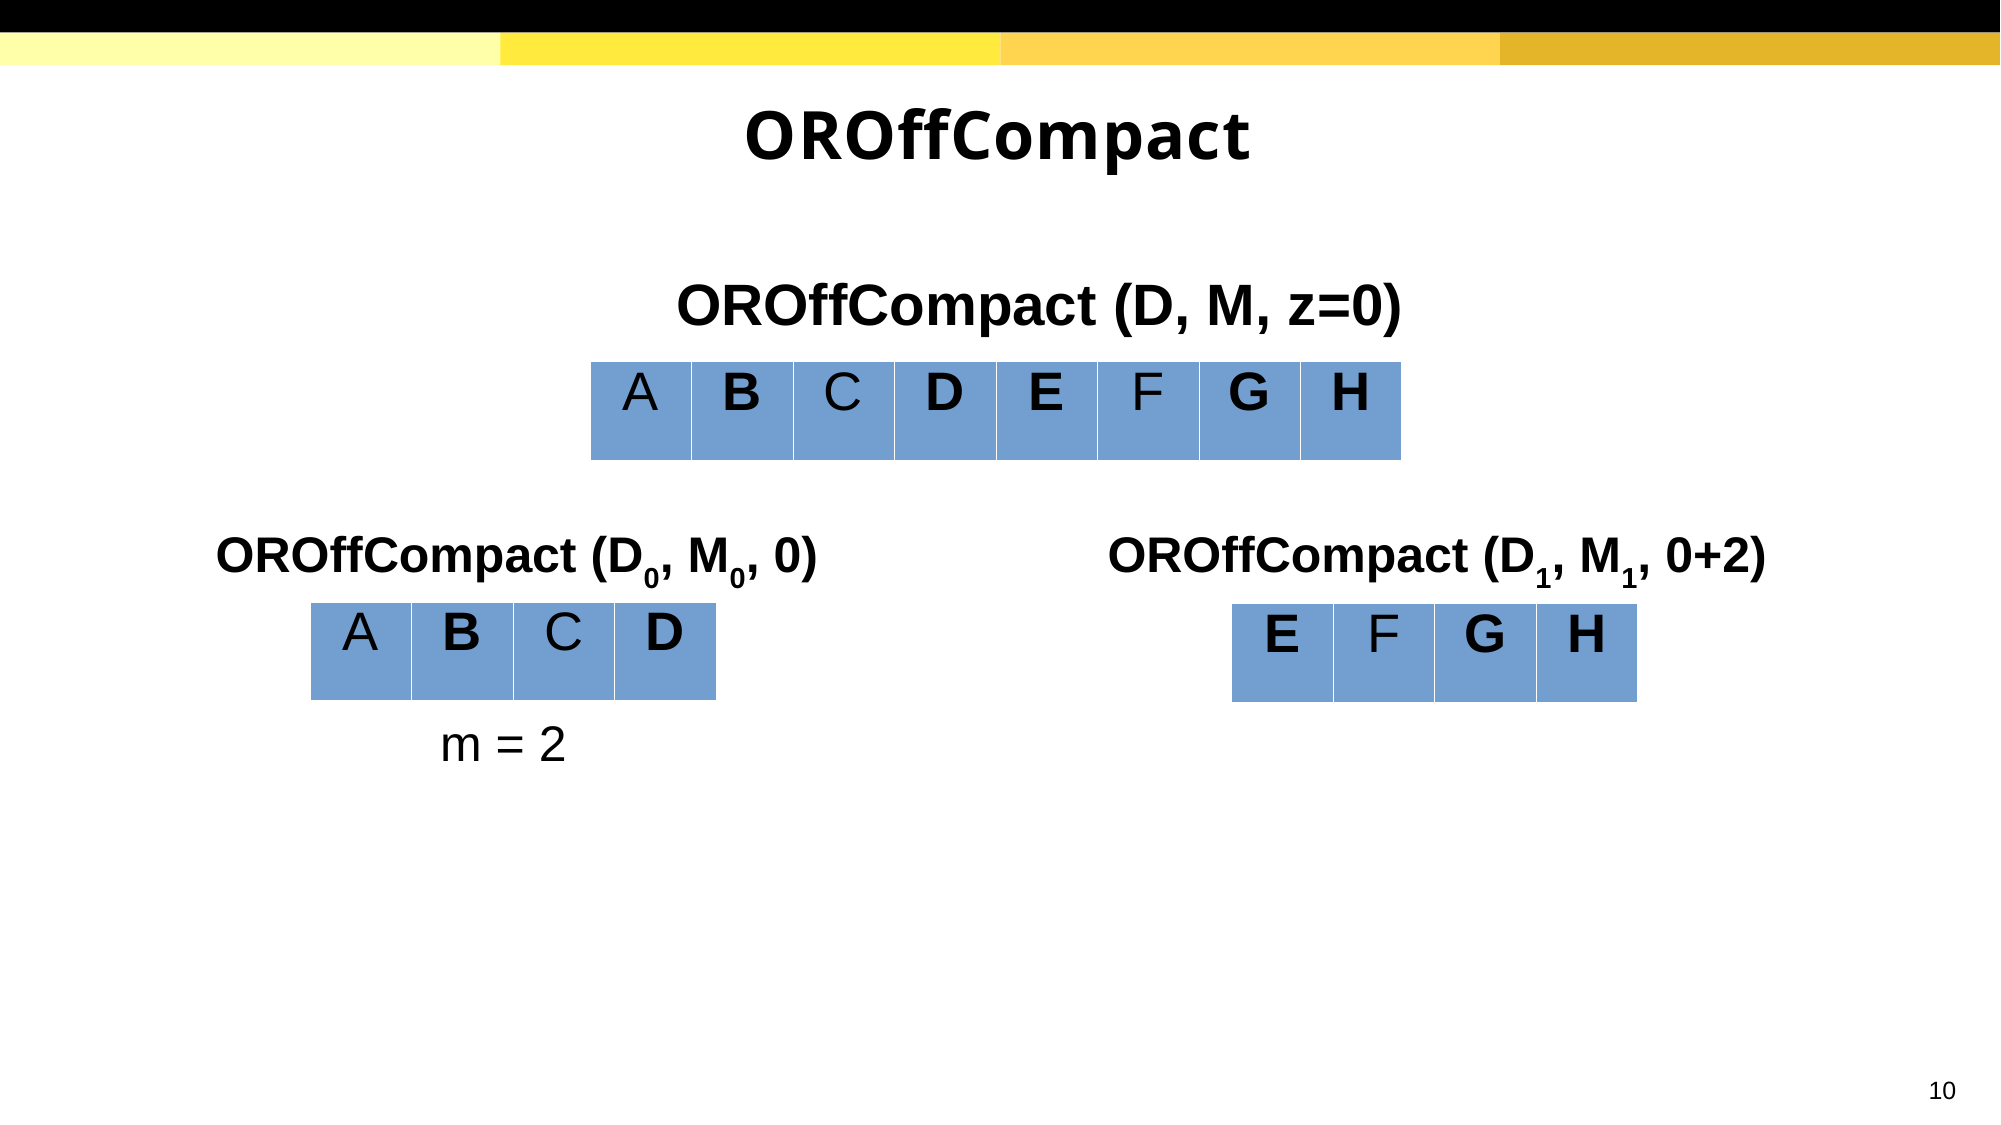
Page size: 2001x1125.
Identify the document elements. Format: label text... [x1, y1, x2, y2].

table_header C [794, 362, 894, 460]
table_header F [1334, 604, 1434, 702]
table_header D [615, 603, 716, 700]
table_header G [1435, 604, 1536, 702]
table_header A [591, 362, 691, 460]
text_box m = 2 [425, 708, 582, 780]
text_box 10 [1913, 1069, 1972, 1113]
table_header F [1098, 362, 1199, 460]
table_header G [1200, 362, 1300, 460]
text_box OROffCompact (D1, M1, 0+2) [1092, 519, 1782, 603]
table_header H [1537, 604, 1637, 702]
text_box OROffCompact (D, M, z=0) [661, 265, 1419, 346]
table_header B [412, 603, 513, 700]
table_header E [1232, 604, 1333, 702]
text_box OROffCompact (D0, M0, 0) [200, 519, 834, 603]
table_header B [692, 362, 793, 460]
table_header D [895, 362, 996, 460]
title OROffCompact [48, 65, 1947, 213]
table_header H [1301, 362, 1401, 460]
table_header E [997, 362, 1097, 460]
table_header A [311, 603, 411, 700]
table_header C [514, 603, 614, 700]
